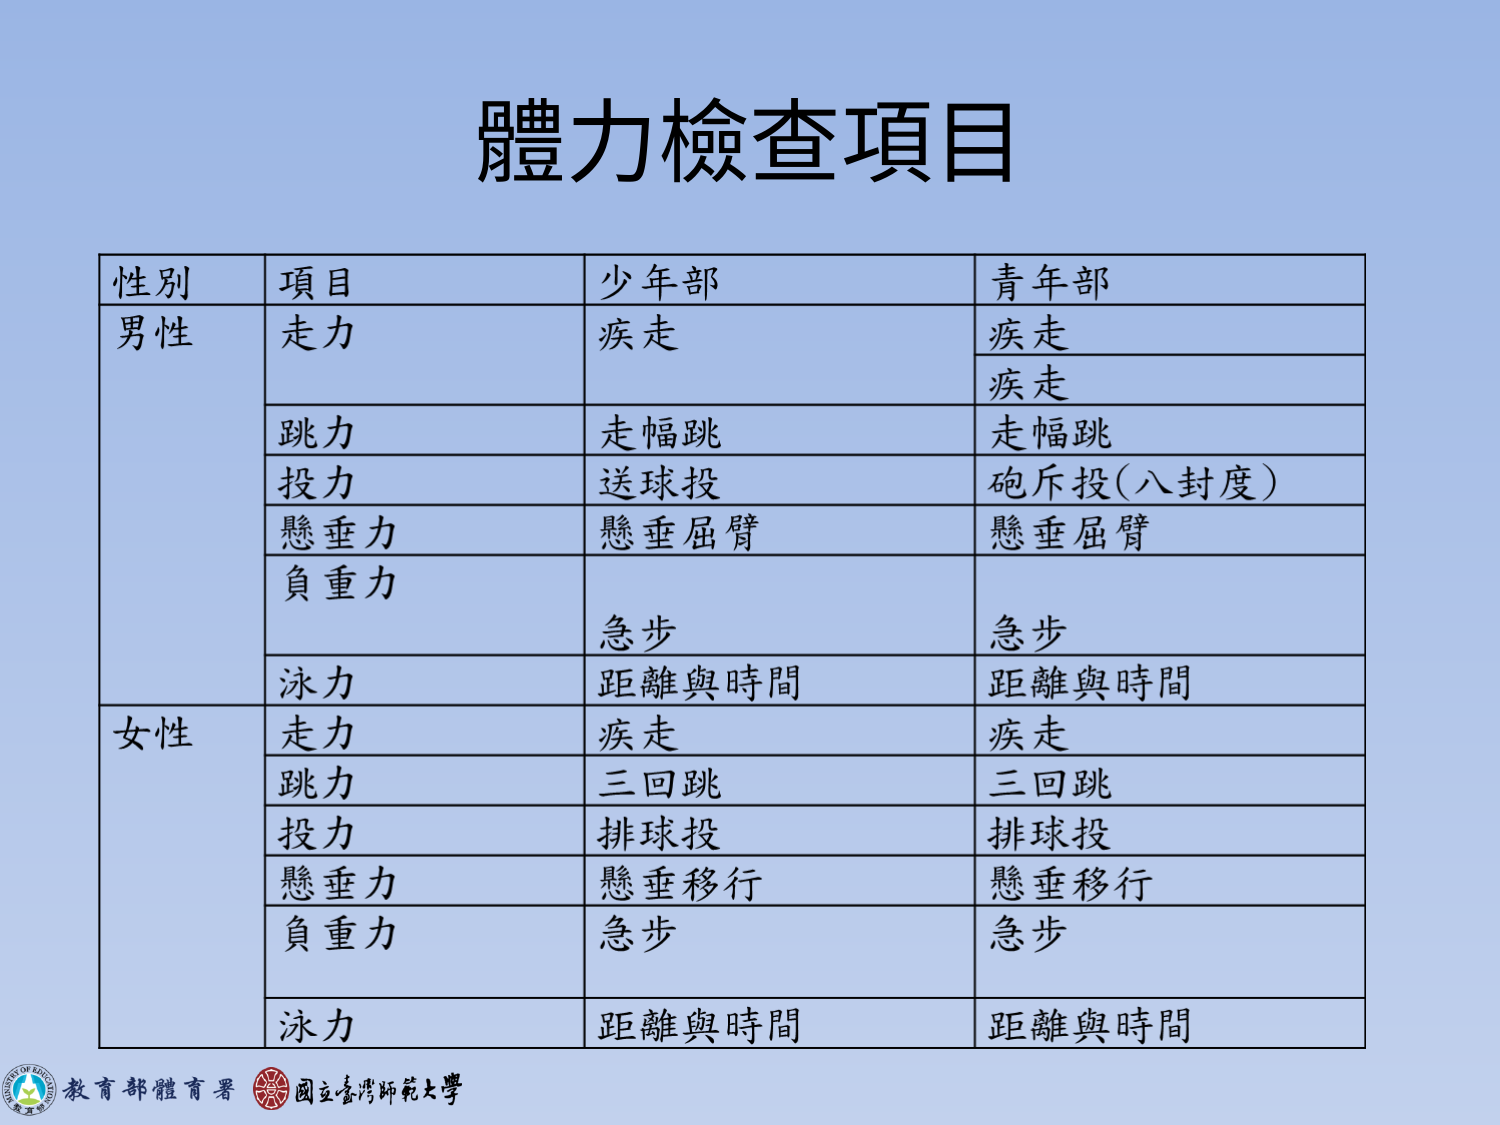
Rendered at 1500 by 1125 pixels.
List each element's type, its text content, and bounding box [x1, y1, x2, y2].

title 體力檢查項目 [75, 45, 1426, 233]
picture [85, 243, 1366, 1074]
